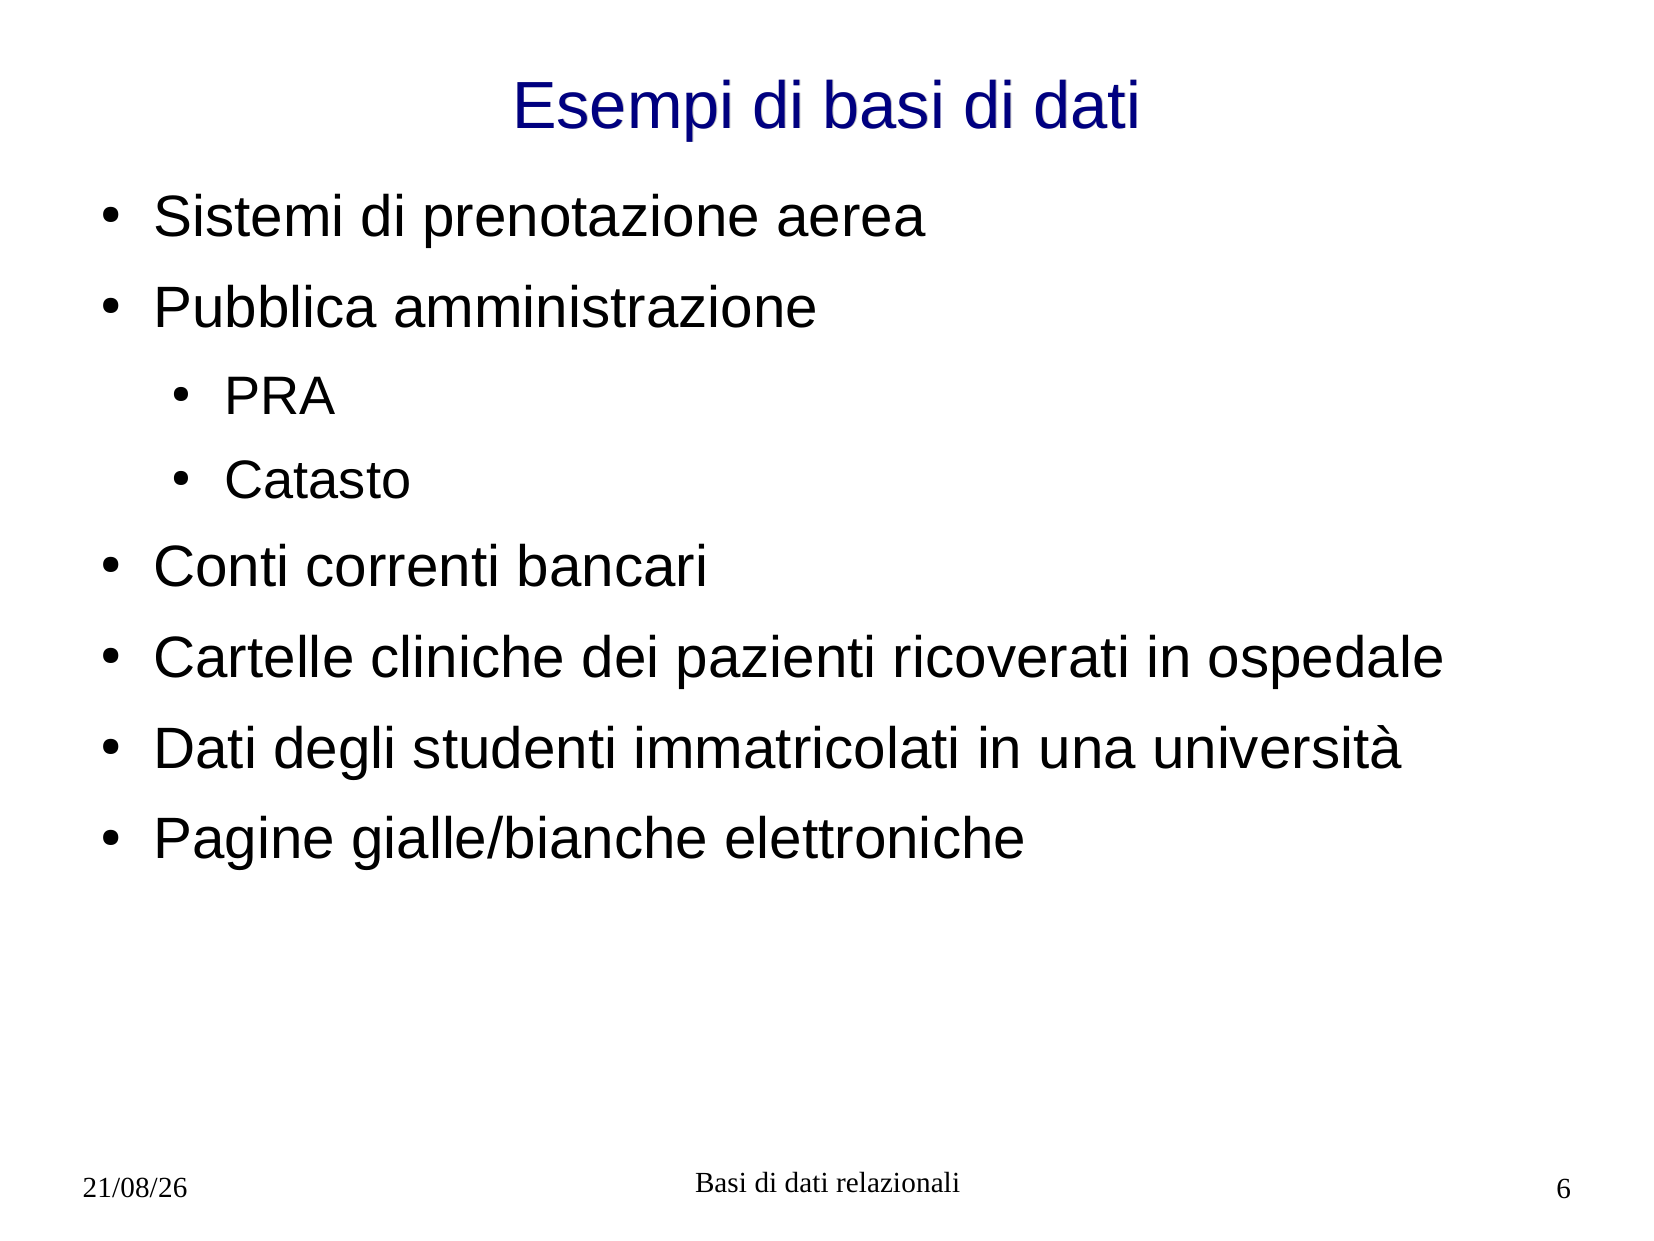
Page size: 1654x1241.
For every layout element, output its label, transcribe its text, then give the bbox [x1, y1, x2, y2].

title Esempi di basi di dati [82, 49, 1571, 161]
list Sistemi di prenotazione aerea Pubblica amministrazione PRA Catasto Conti correnti bancari Cartelle cliniche dei pazienti ricoverati in ospedale Dati degli studenti immatricolati in una università Pagine gialle/bianche elettroniche [82, 183, 1571, 1130]
